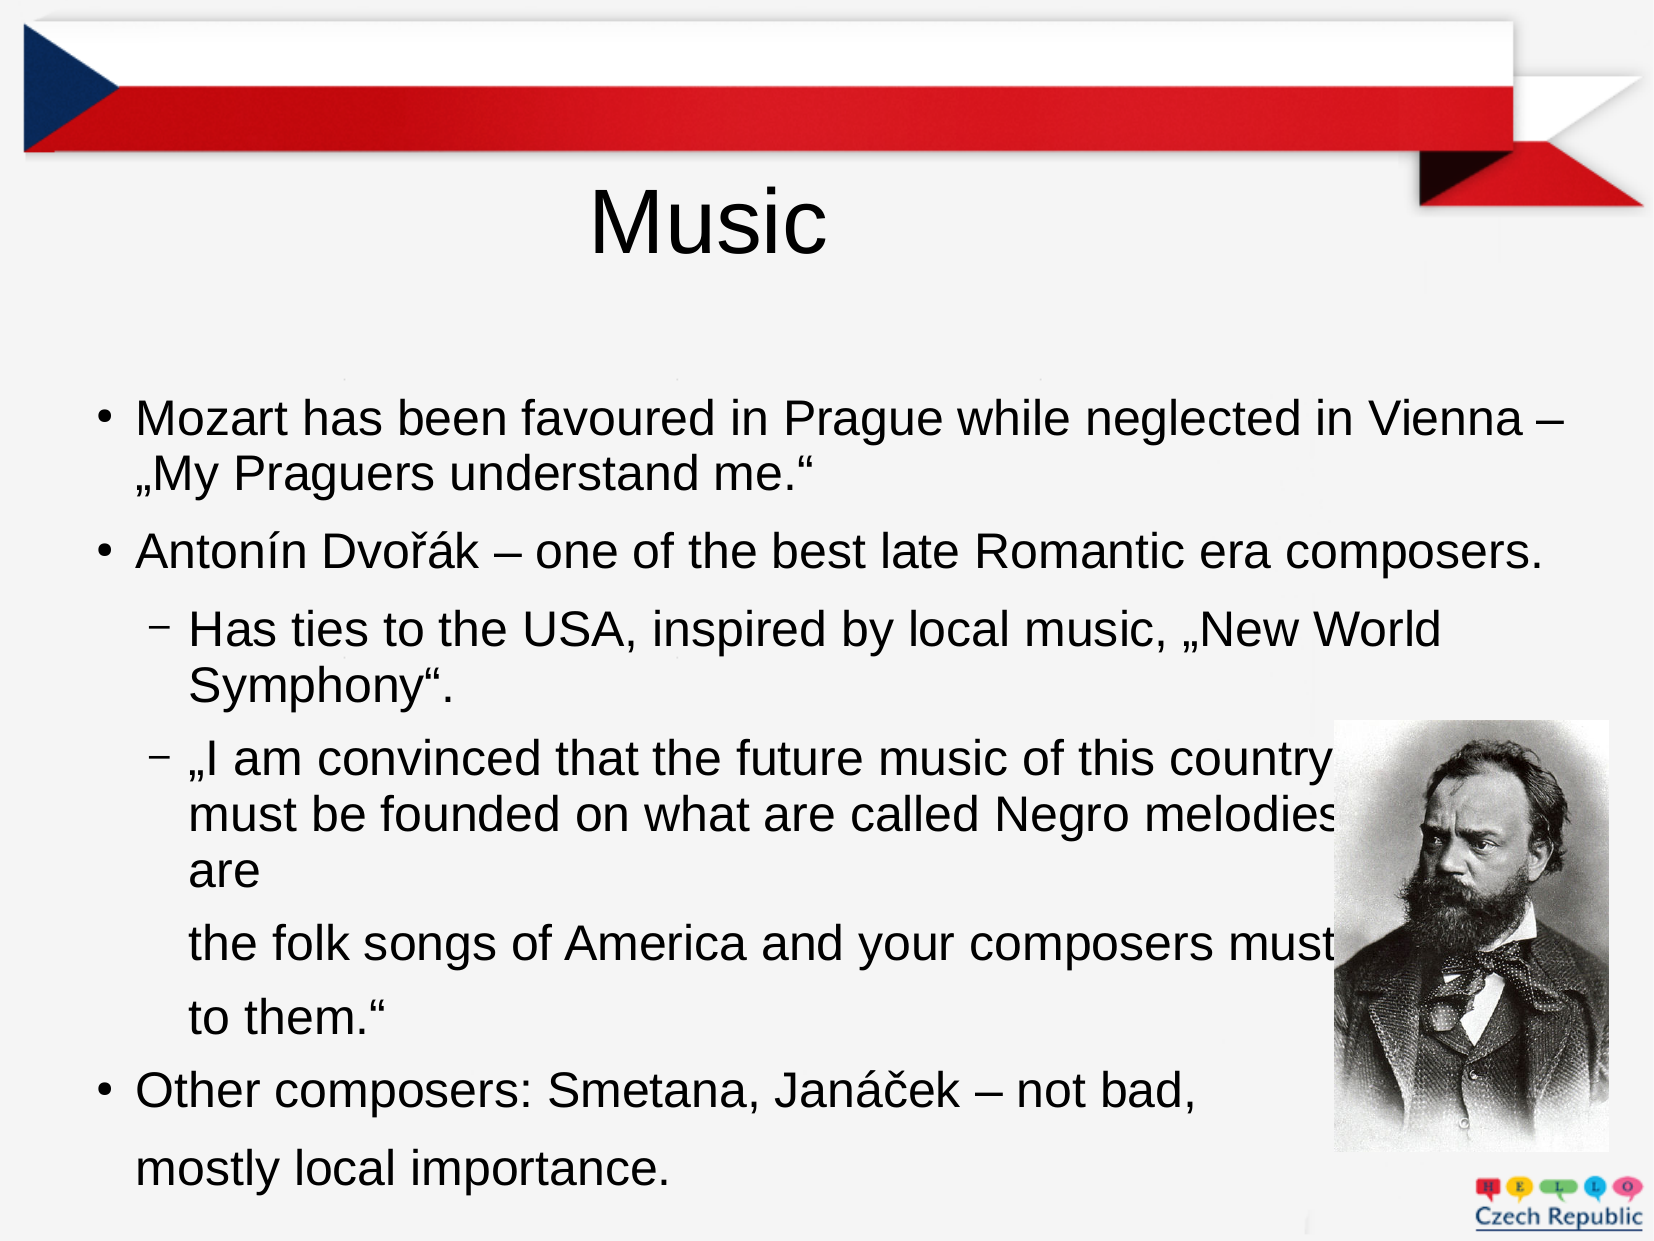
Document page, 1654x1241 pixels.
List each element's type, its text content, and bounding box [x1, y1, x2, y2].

title Music [0, 118, 1453, 326]
picture [0, 0, 1654, 1241]
list Mozart has been favoured in Prague while neglected in Vienna – „My Praguers understand me.“ Antonín Dvořák – one of the best late Romantic era composers. Has ties to the USA, inspired by local music, „New World Symphony“. „I am convinced that the future music of this country (USA) must be founded on what are called Negro melodies. (…) They are the folk songs of America and your composers must turn to them.“ Other composers: Smetana, Janáček – not bad, mostly local importance. [82, 389, 1595, 1217]
